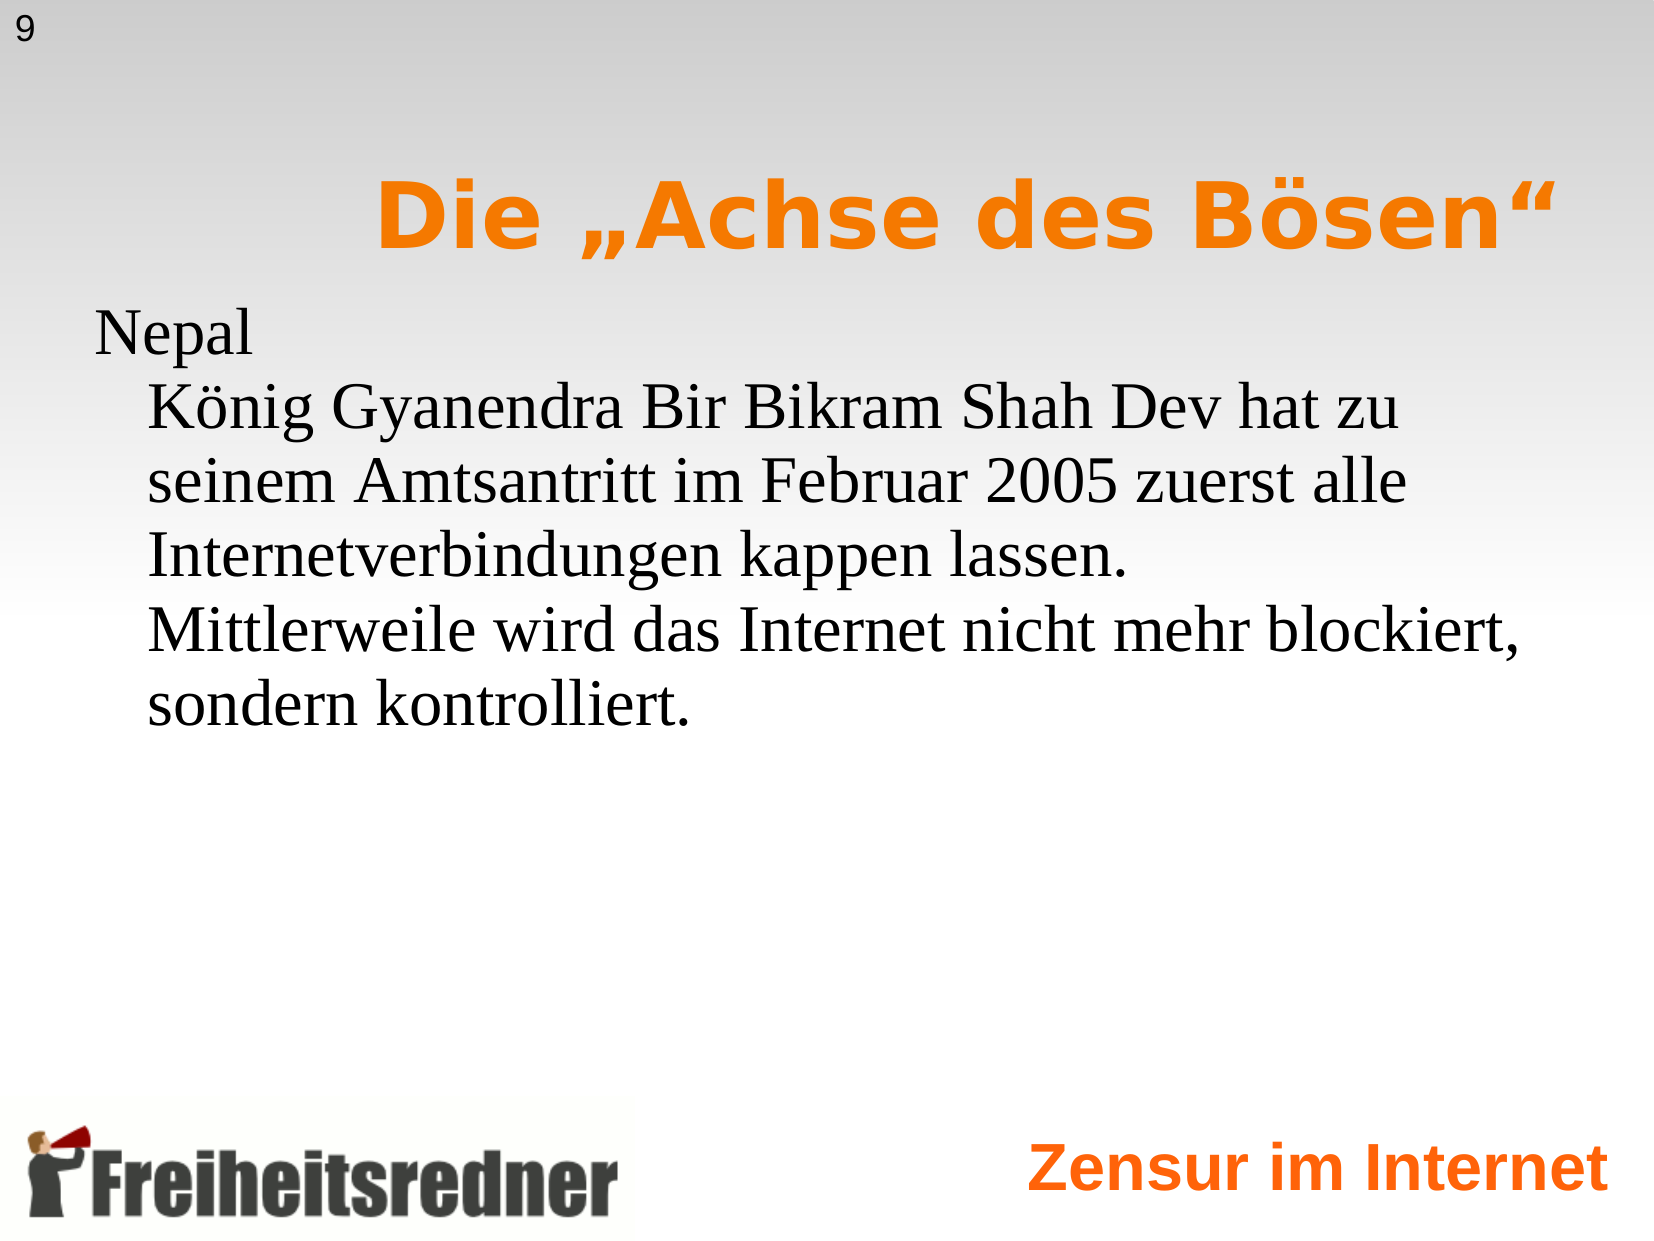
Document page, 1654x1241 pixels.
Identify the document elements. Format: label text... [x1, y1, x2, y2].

list Nepal König Gyanendra Bir Bikram Shah Dev hat zu seinem Amtsantritt im Februar 2005 zuerst alle Internetverbindungen kappen lassen. Mittlerweile wird das Internet nicht mehr blockiert, sondern kontrolliert. [76, 295, 1565, 1099]
title Die „Achse des Bösen“ [76, 163, 1565, 271]
picture [0, 1096, 635, 1241]
